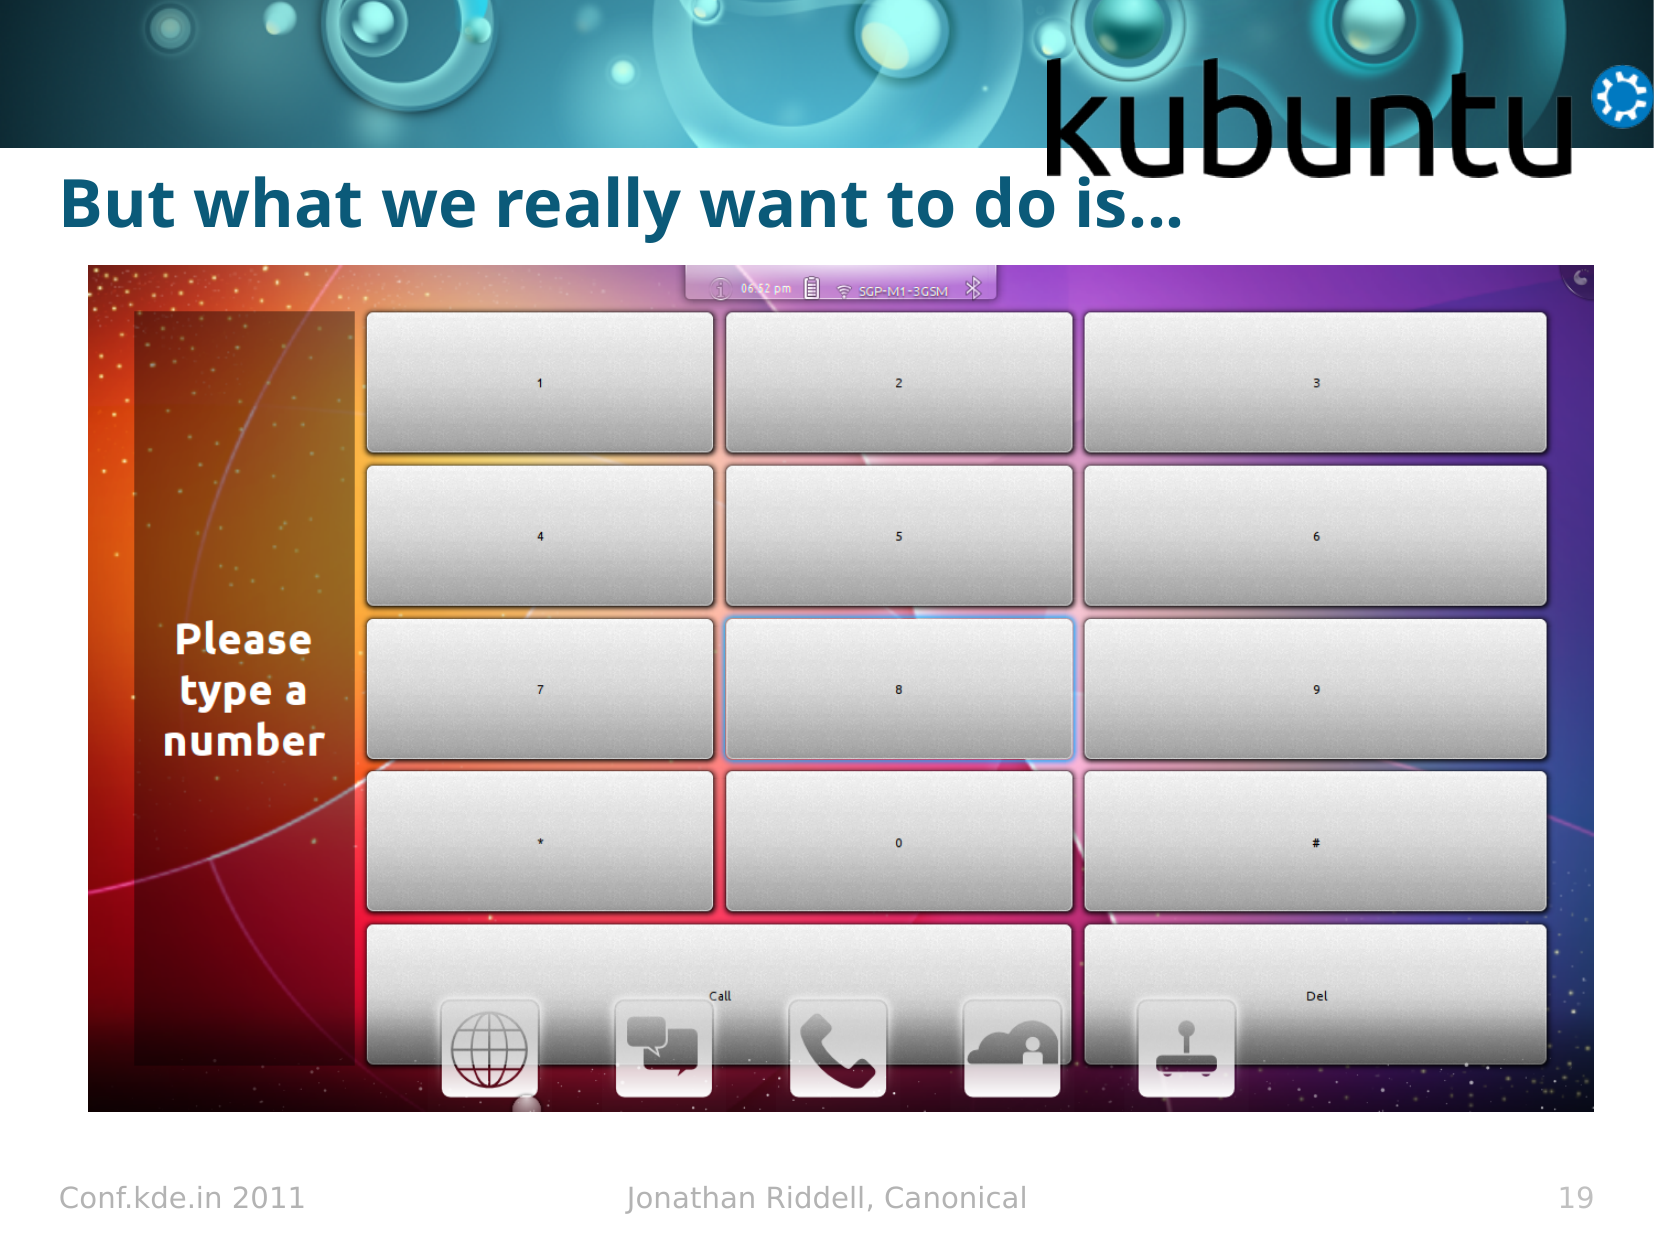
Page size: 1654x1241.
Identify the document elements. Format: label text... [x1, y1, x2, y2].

title But what we really want to do is... [59, 164, 1595, 240]
picture [0, 0, 1654, 178]
picture [88, 265, 1594, 1112]
